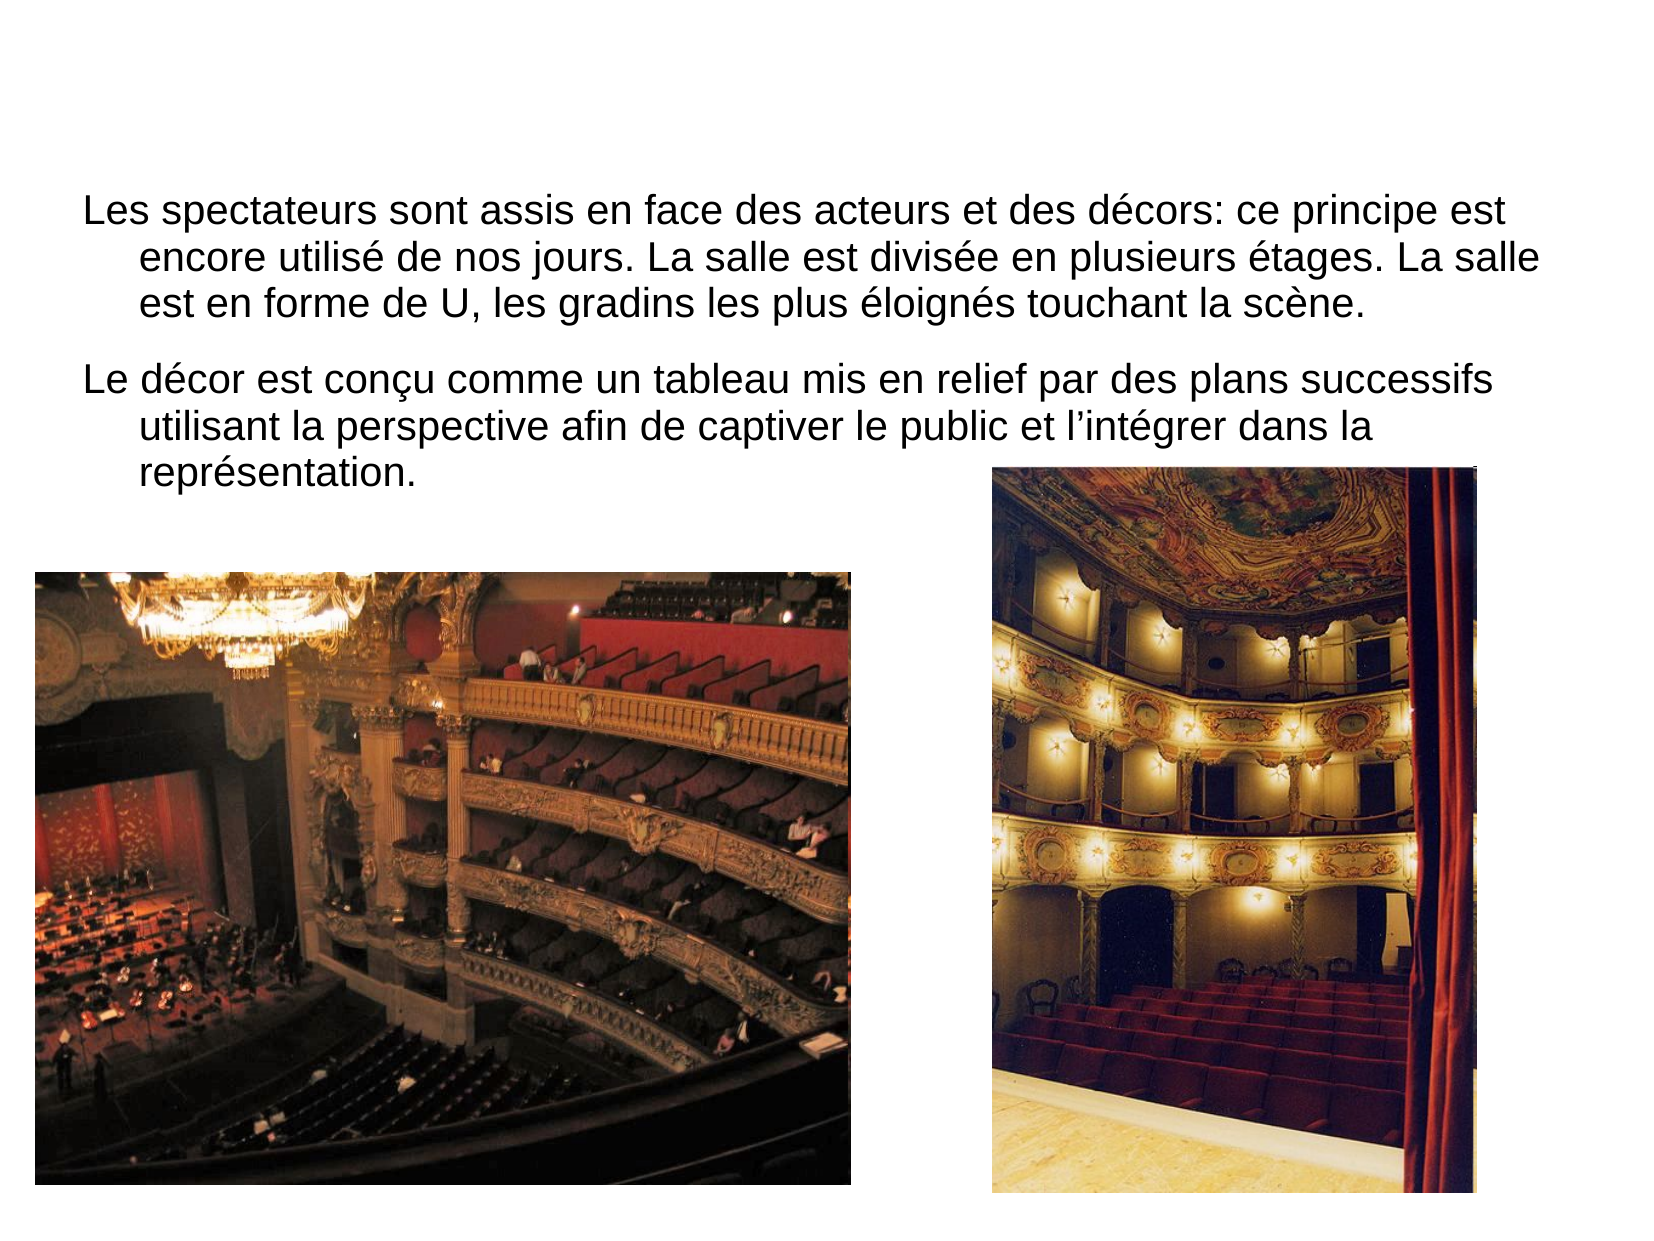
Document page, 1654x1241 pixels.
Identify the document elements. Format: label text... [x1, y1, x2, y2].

list Les spectateurs sont assis en face des acteurs et des décors: ce principe est encore utilisé de nos jours. La salle est divisée en plusieurs étages. La salle est en forme de U, les gradins les plus éloignés touchant la scène. Le décor est conçu comme un tableau mis en relief par des plans successifs utilisant la perspective afin de captiver le public et l’intégrer dans la représentation. [82, 183, 1571, 1109]
picture [992, 466, 1477, 1193]
picture [35, 572, 851, 1185]
